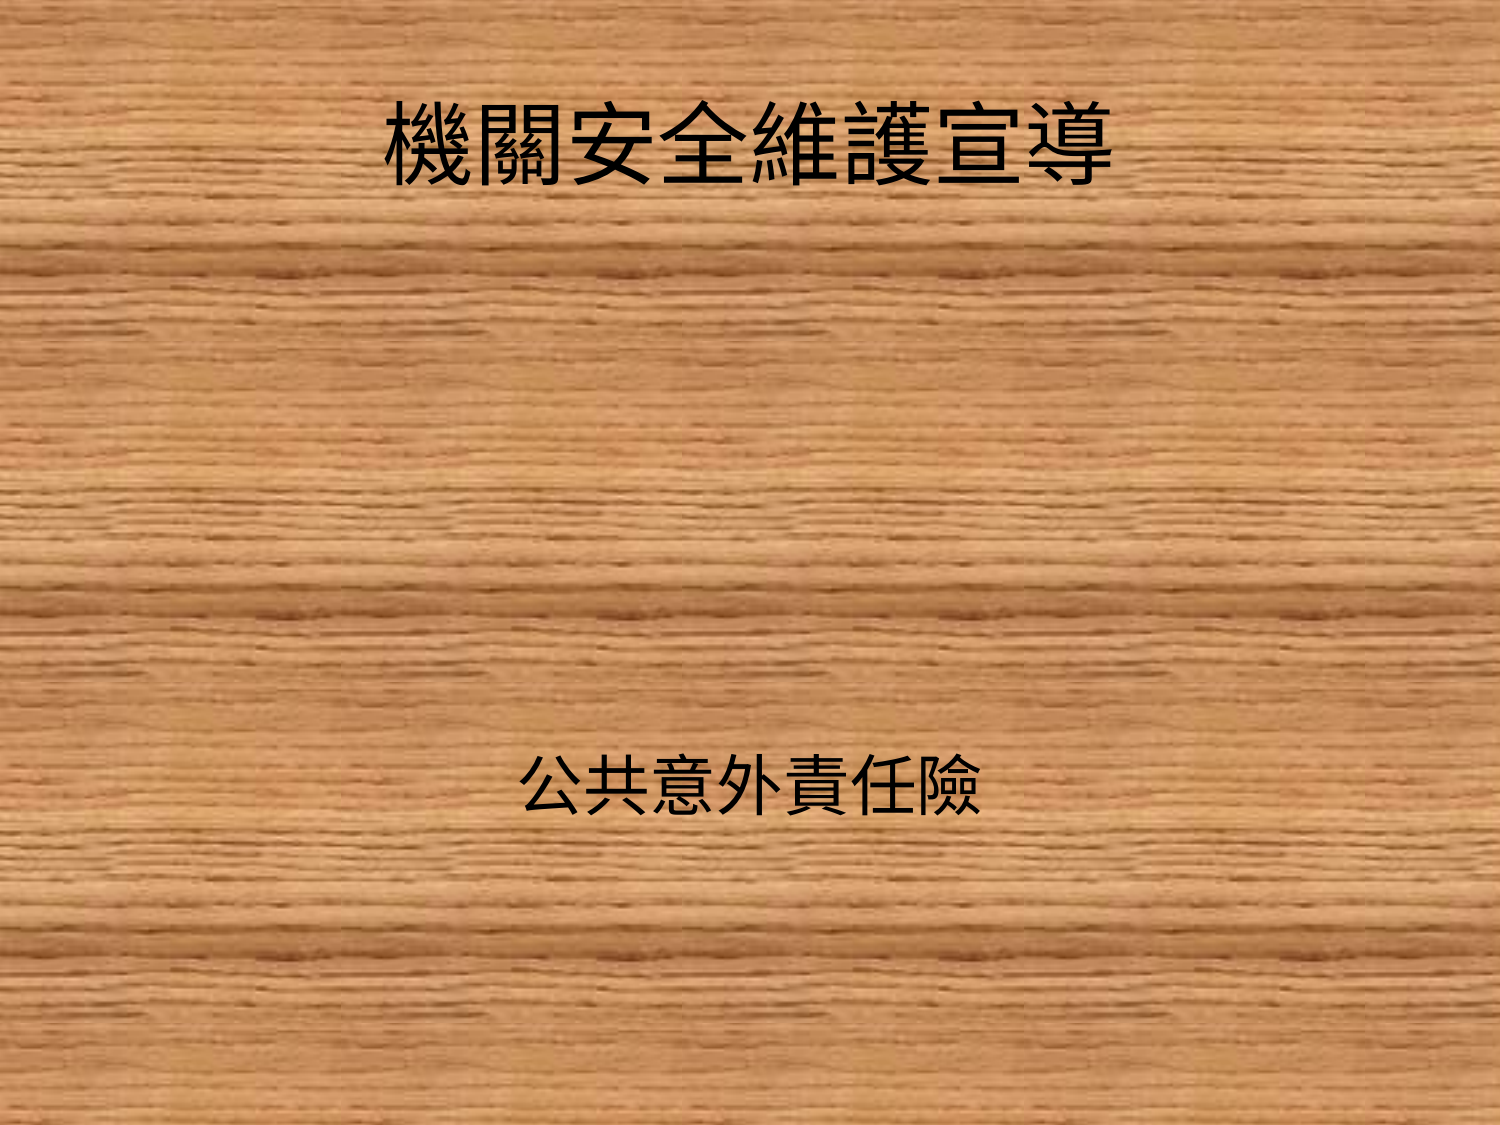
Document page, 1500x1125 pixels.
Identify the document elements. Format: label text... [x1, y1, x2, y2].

title 機關安全維護宣導 [100, 219, 1376, 462]
picture [0, 0, 1500, 1125]
subtitle 公共意外責任險 [225, 637, 1275, 925]
